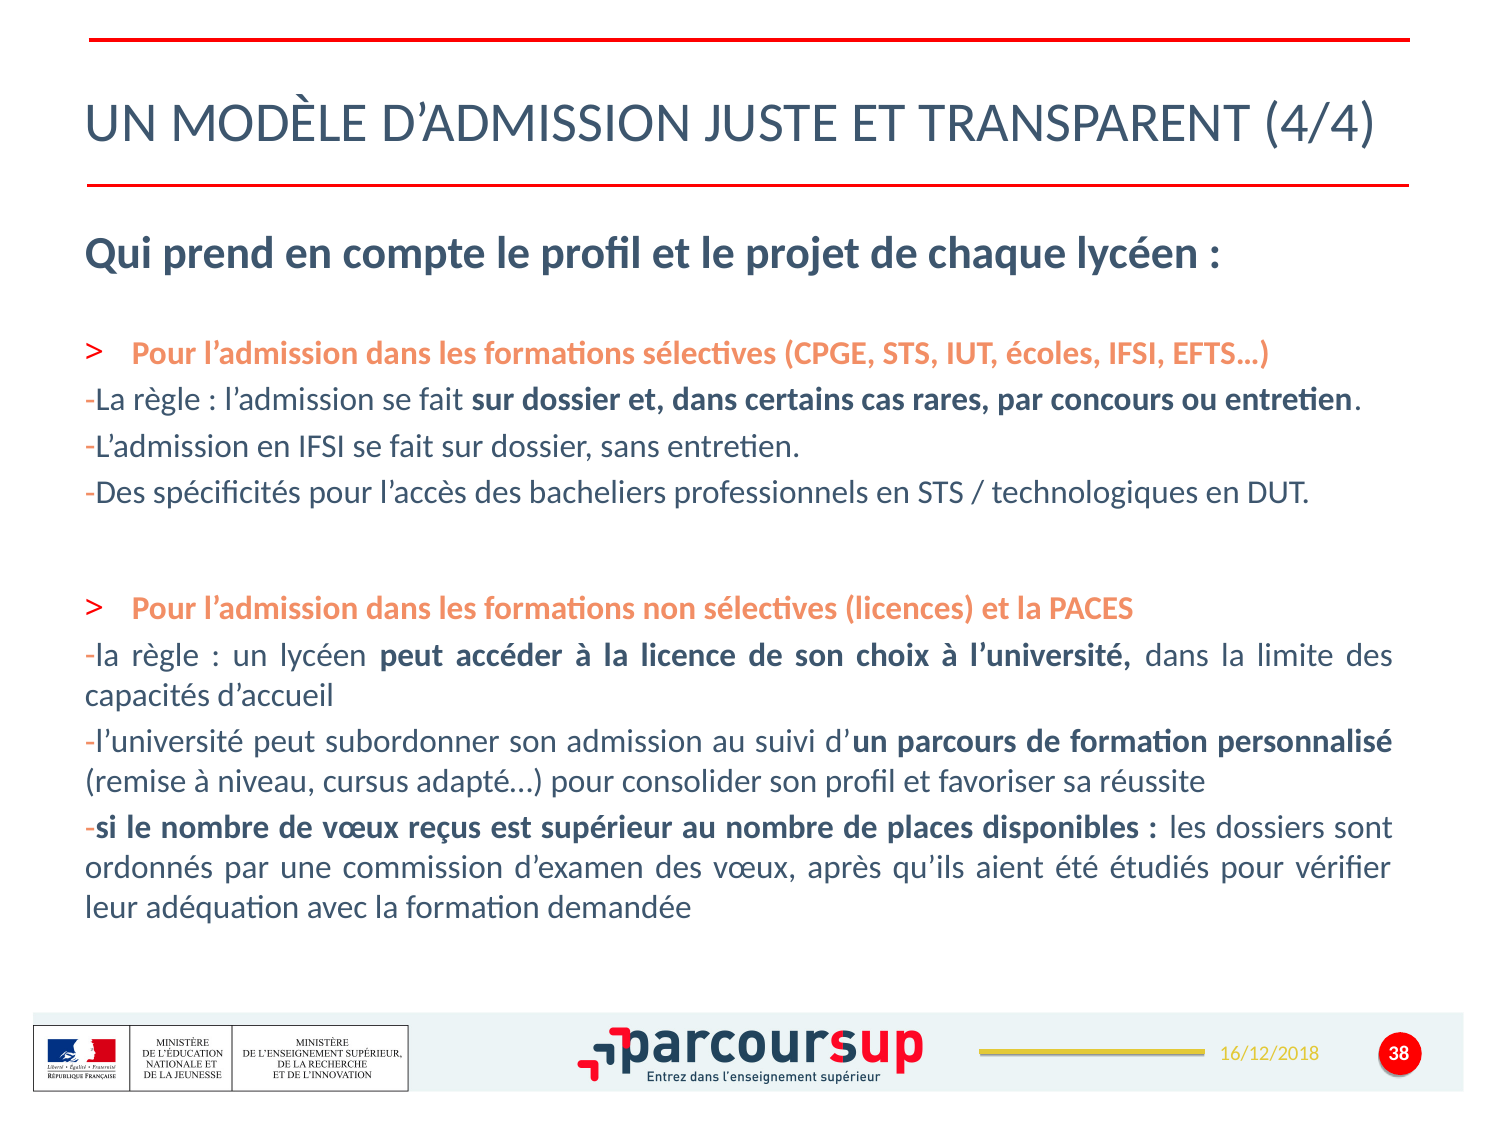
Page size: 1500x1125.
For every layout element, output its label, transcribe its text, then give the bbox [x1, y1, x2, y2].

title Un modèle d’admission juste et transparent (4/4) [69, 12, 1409, 215]
picture [0, 0, 1499, 1124]
list Qui prend en compte le profil et le projet de chaque lycéen : Pour l’admission dans les formations sélectives (CPGE, STS, IUT, écoles, IFSI, EFTS…) La règle : l’admission se fait sur dossier et, dans certains cas rares, par concours ou entretien. L’admission en IFSI se fait sur dossier, sans entretien. Des spécificités pour l’accès des bacheliers professionnels en STS / technologiques en DUT. Pour l’admission dans les formations non sélectives (licences) et la PACES la règle : un lycéen peut accéder à la licence de son choix à l’université, dans la limite des capacités d’accueil l’université peut subordonner son admission au suivi d’un parcours de formation personnalisé (remise à niveau, cursus adapté…) pour consolider son profil et favoriser sa réussite si le nombre de vœux reçus est supérieur au nombre de places disponibles : les dossiers sont ordonnés par une commission d’examen des vœux, après qu’ils aient été étudiés pour vérifier leur adéquation avec la formation demandée [69, 215, 1409, 1021]
slide_number <numéro> [1368, 1031, 1430, 1074]
